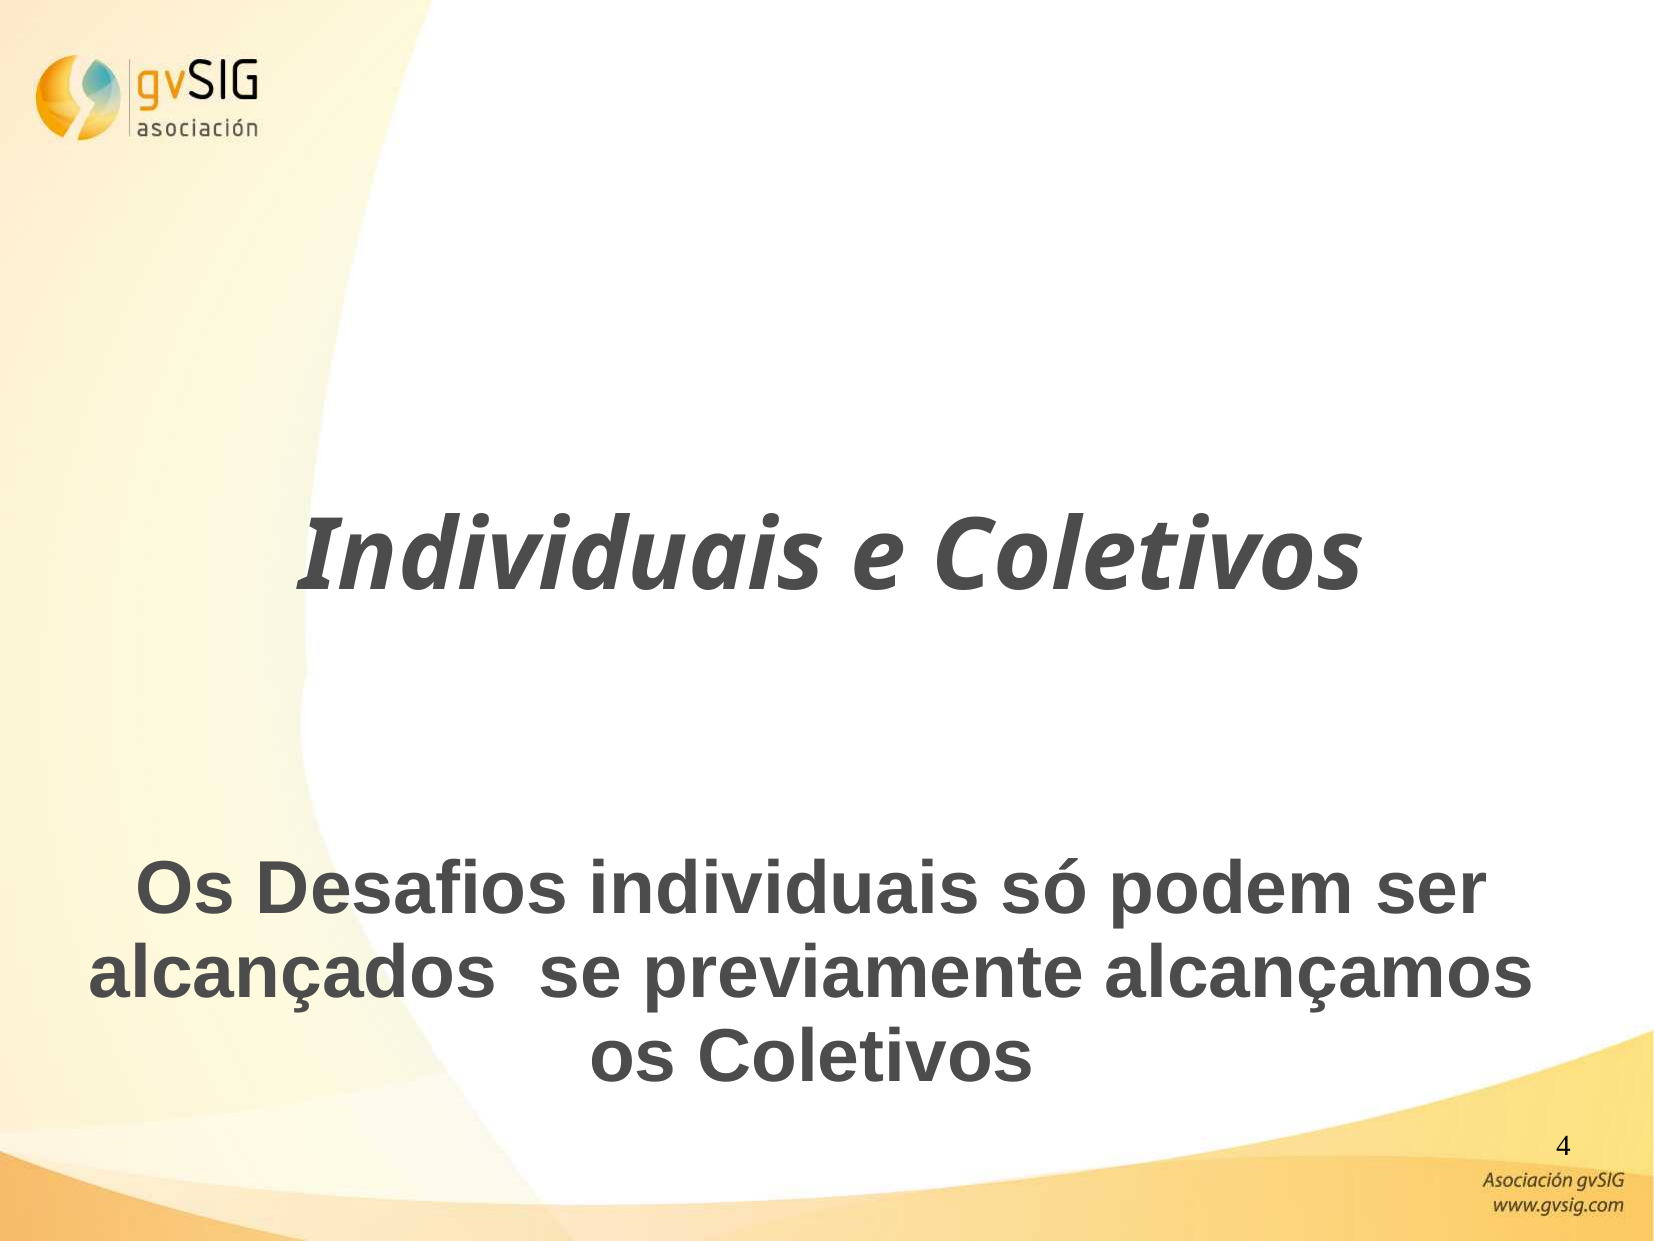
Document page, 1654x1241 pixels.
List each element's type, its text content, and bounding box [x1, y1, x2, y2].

picture [0, 0, 1654, 1241]
title Individuais e Coletivos [242, 434, 1424, 668]
text_box Os Desafios individuais só podem ser alcançados se previamente alcançamos os Coletivos [29, 838, 1595, 1106]
